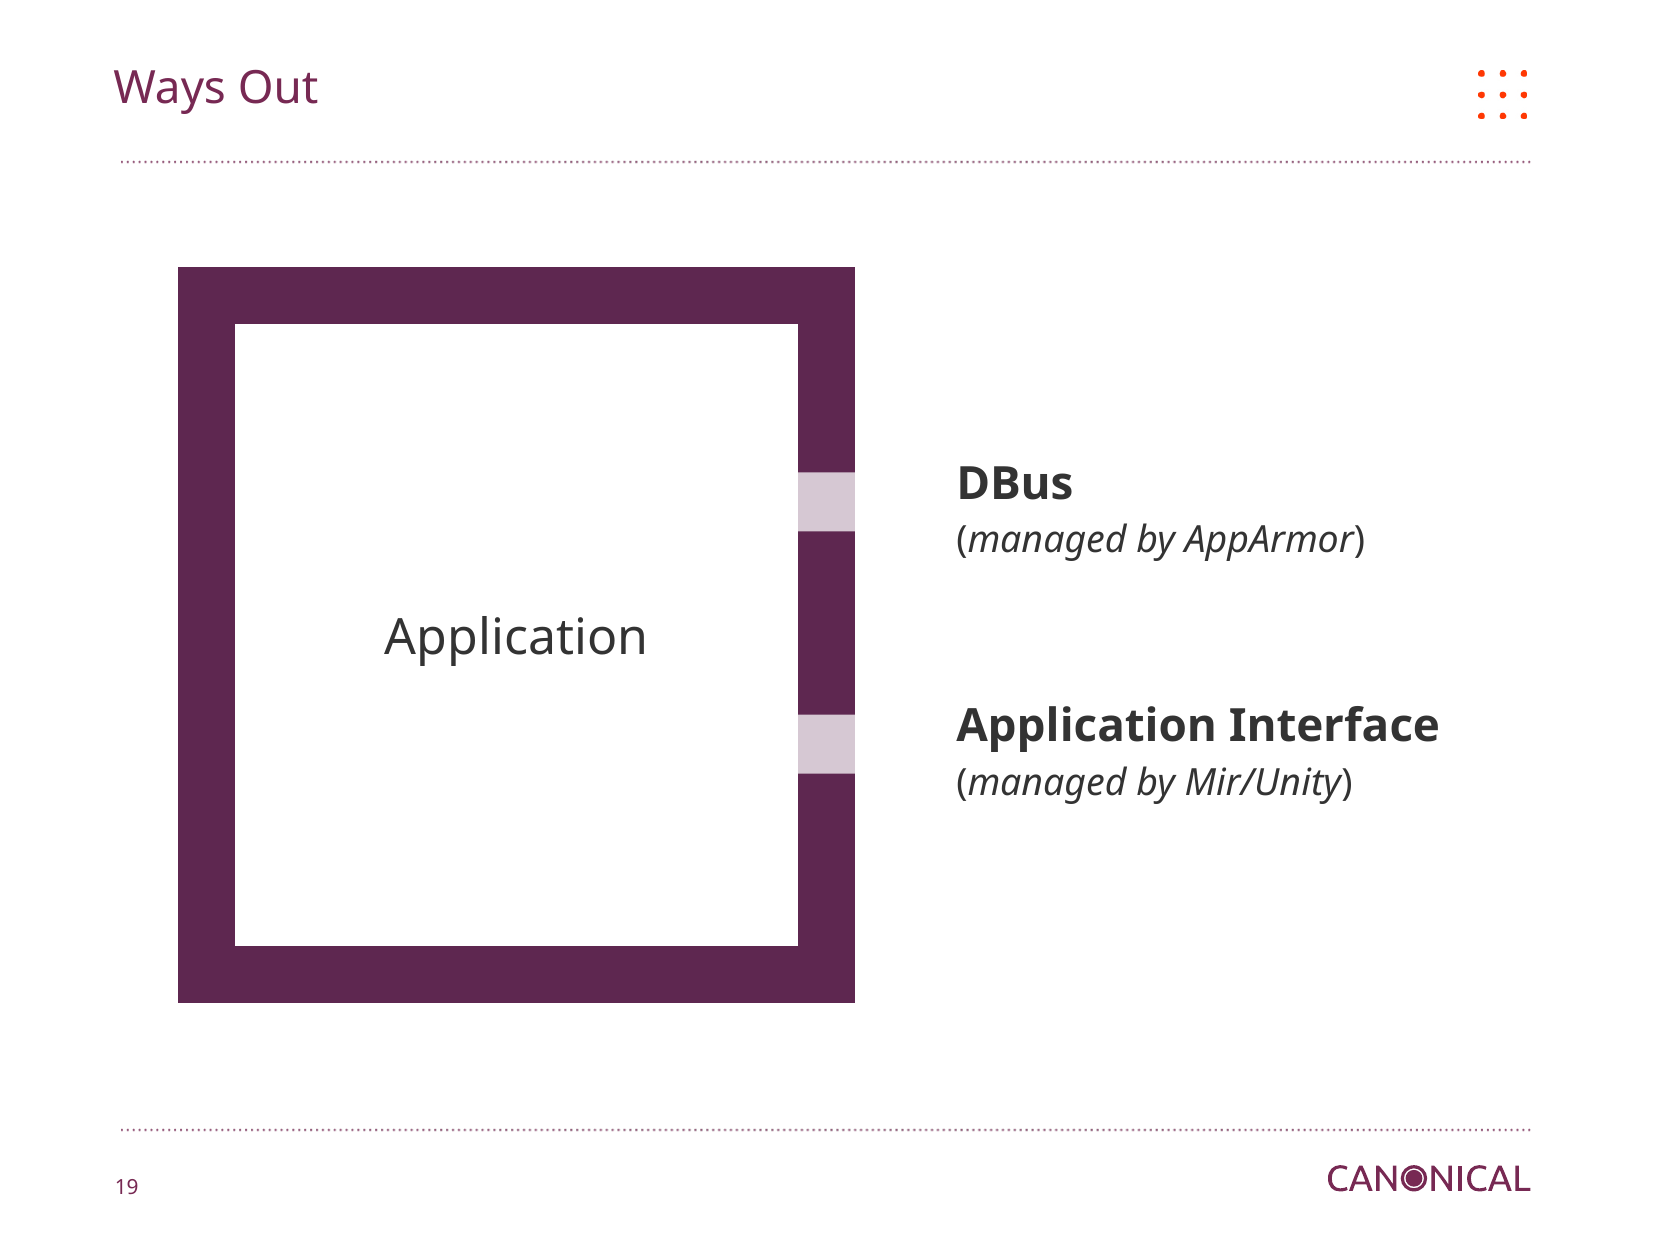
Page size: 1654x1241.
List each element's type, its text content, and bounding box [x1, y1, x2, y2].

picture [111, 159, 1533, 166]
text_box [708, 714, 941, 774]
text_box DBus (managed by AppArmor) [941, 442, 1373, 552]
title Ways Out [113, 64, 1382, 107]
picture [111, 1127, 1533, 1134]
picture [1478, 70, 1527, 119]
text_box [708, 472, 941, 532]
text_box Application [206, 295, 827, 975]
text_box Application Interface (managed by Mir/Unity) [941, 685, 1433, 794]
